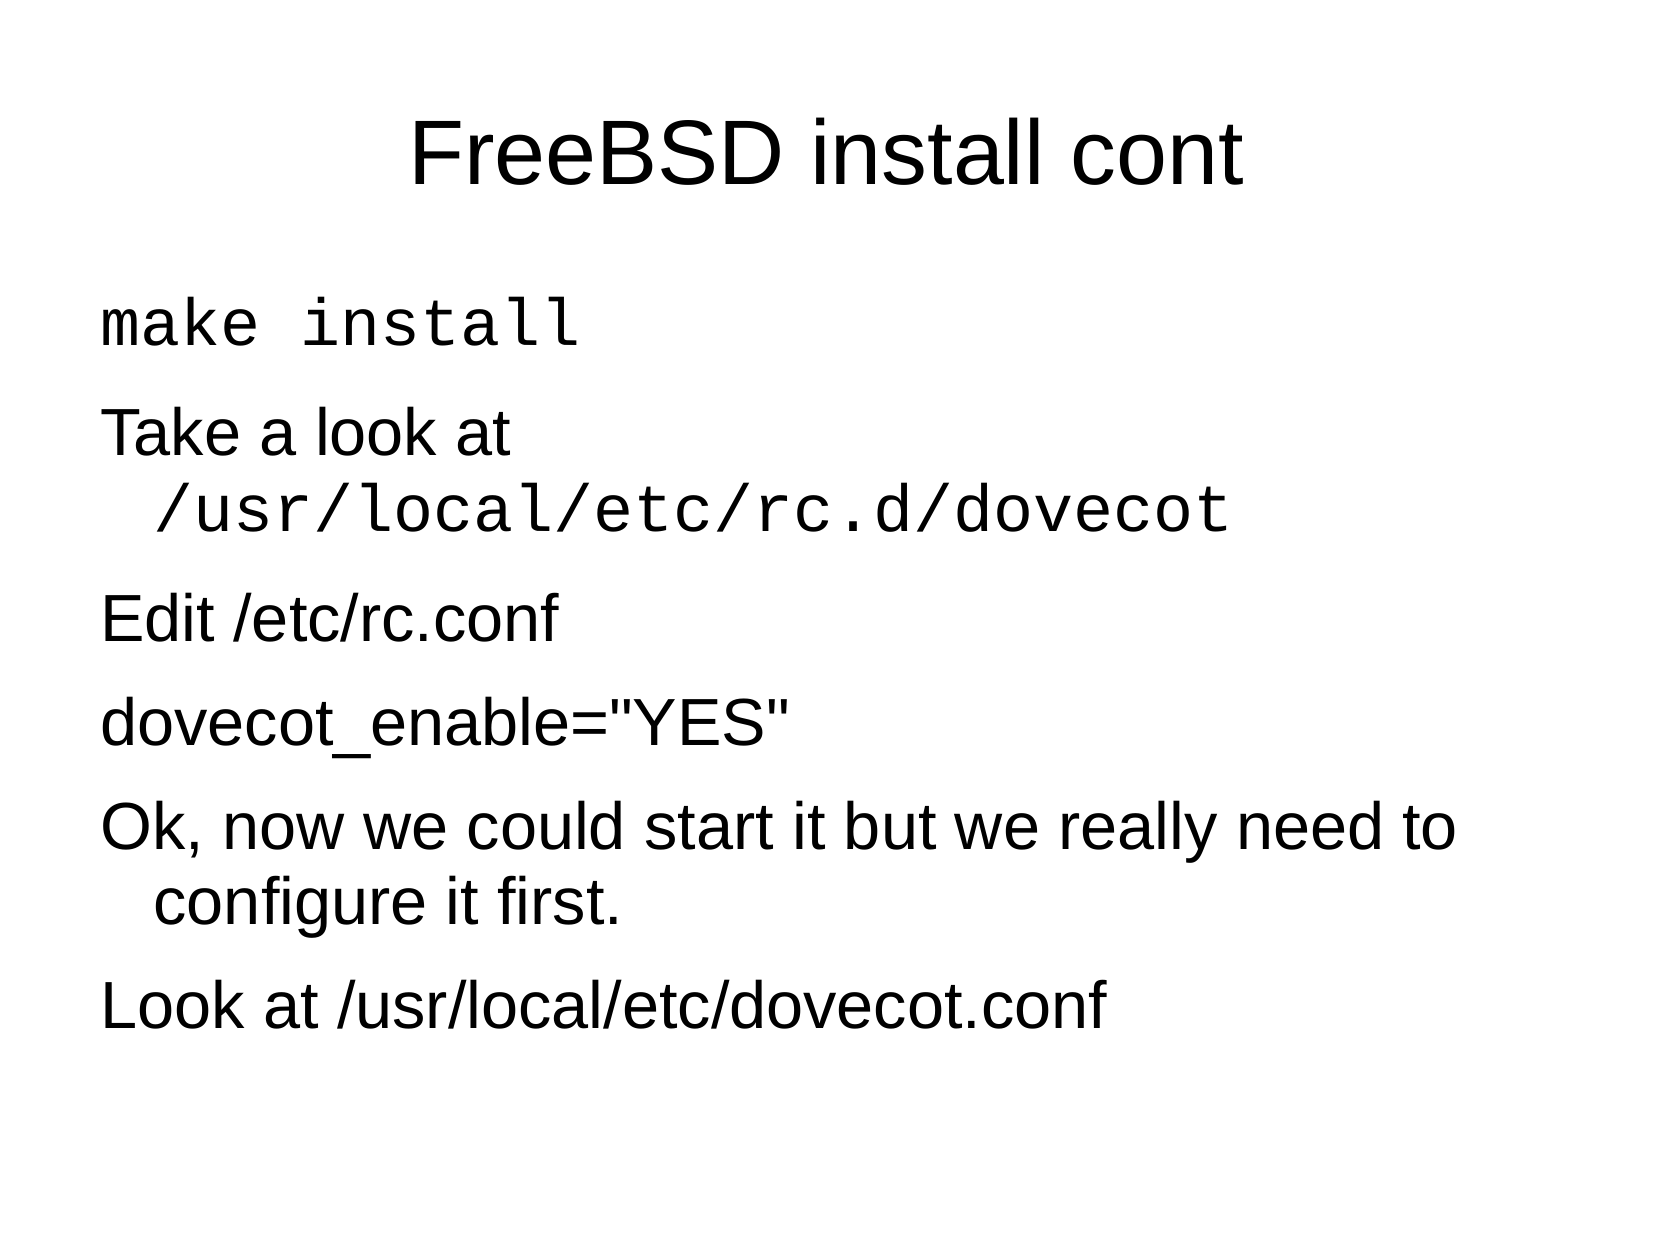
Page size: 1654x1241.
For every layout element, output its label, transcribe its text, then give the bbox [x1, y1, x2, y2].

title FreeBSD install cont [82, 56, 1571, 250]
list make install Take a look at /usr/local/etc/rc.d/dovecot Edit /etc/rc.conf dovecot_enable="YES" Ok, now we could start it but we really need to configure it first. Look at /usr/local/etc/dovecot.conf [82, 290, 1571, 1109]
